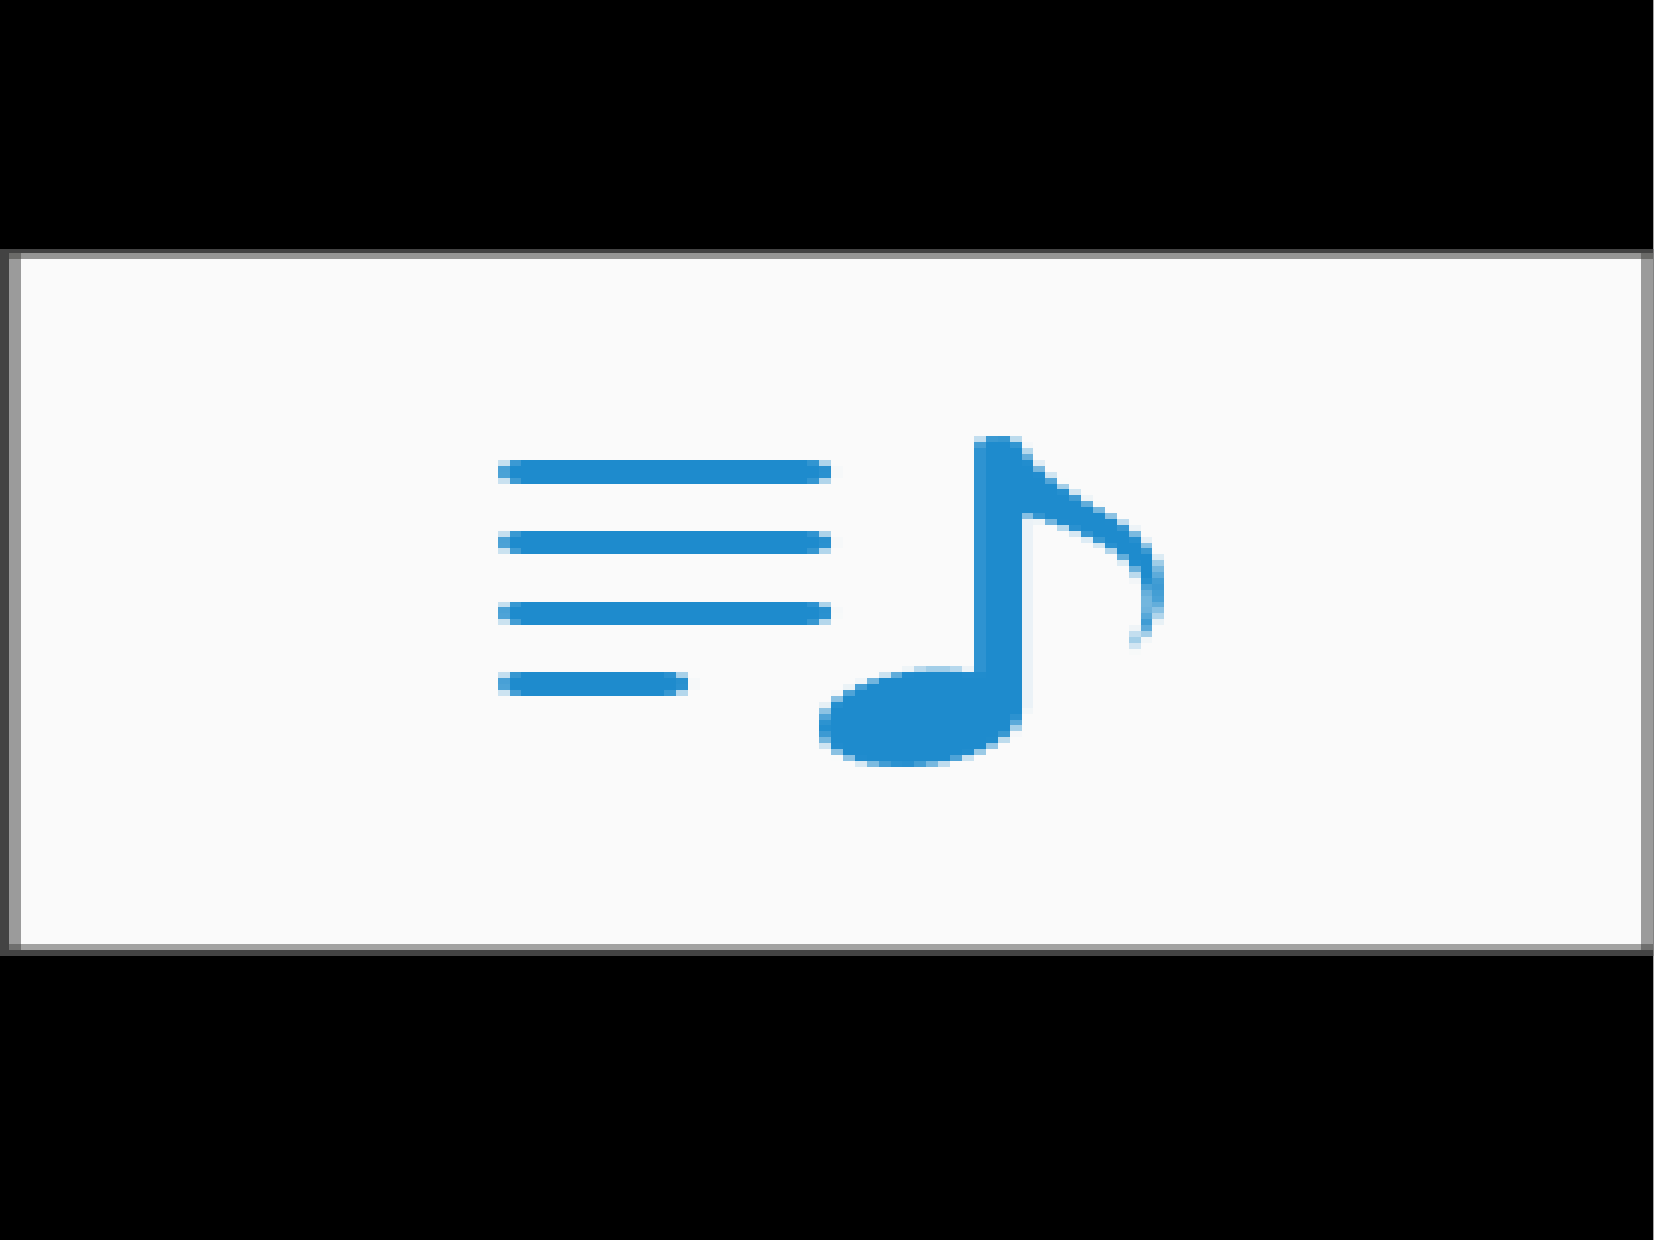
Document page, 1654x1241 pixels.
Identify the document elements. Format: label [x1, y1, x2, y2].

text_box [0, 248, 1654, 957]
